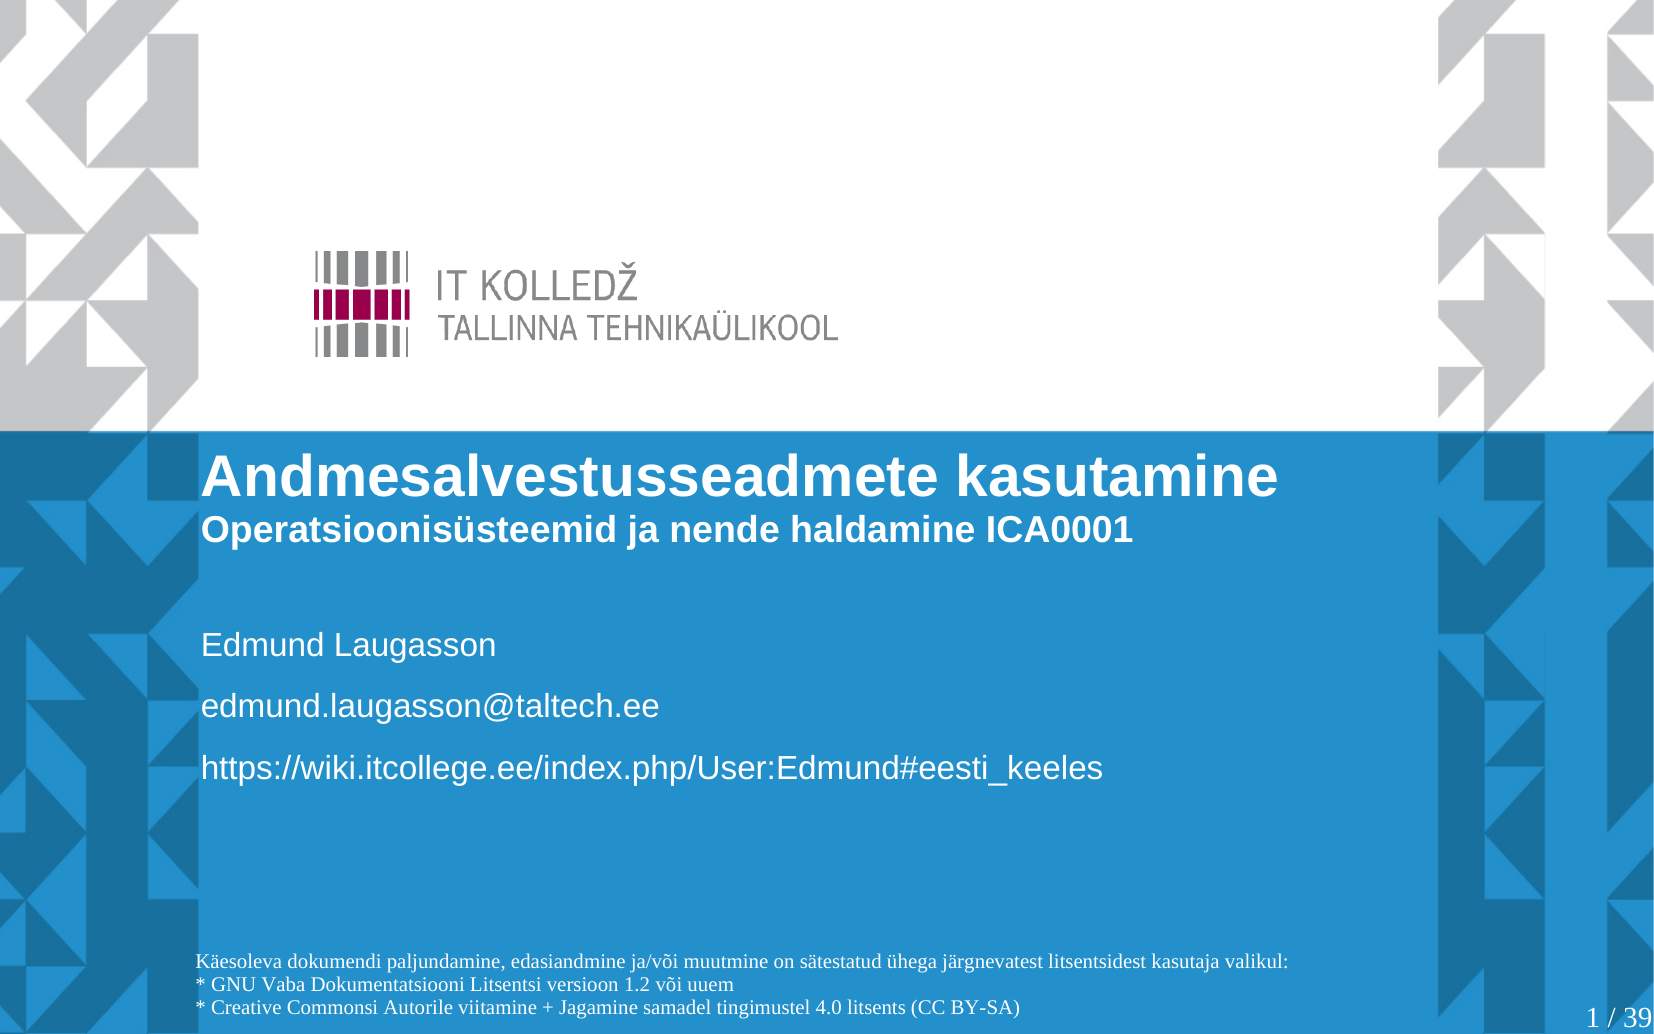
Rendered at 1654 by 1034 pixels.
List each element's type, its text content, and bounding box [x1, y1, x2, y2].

list Edmund Laugasson edmund.laugasson@taltech.ee https://wiki.itcollege.ee/index.php/User:Edmund#eesti_keeles [200, 625, 1441, 934]
title Andmesalvestusseadmete kasutamine Operatsioonisüsteemid ja nende haldamine ICA0001 [200, 442, 1430, 603]
picture [0, 0, 1654, 1034]
